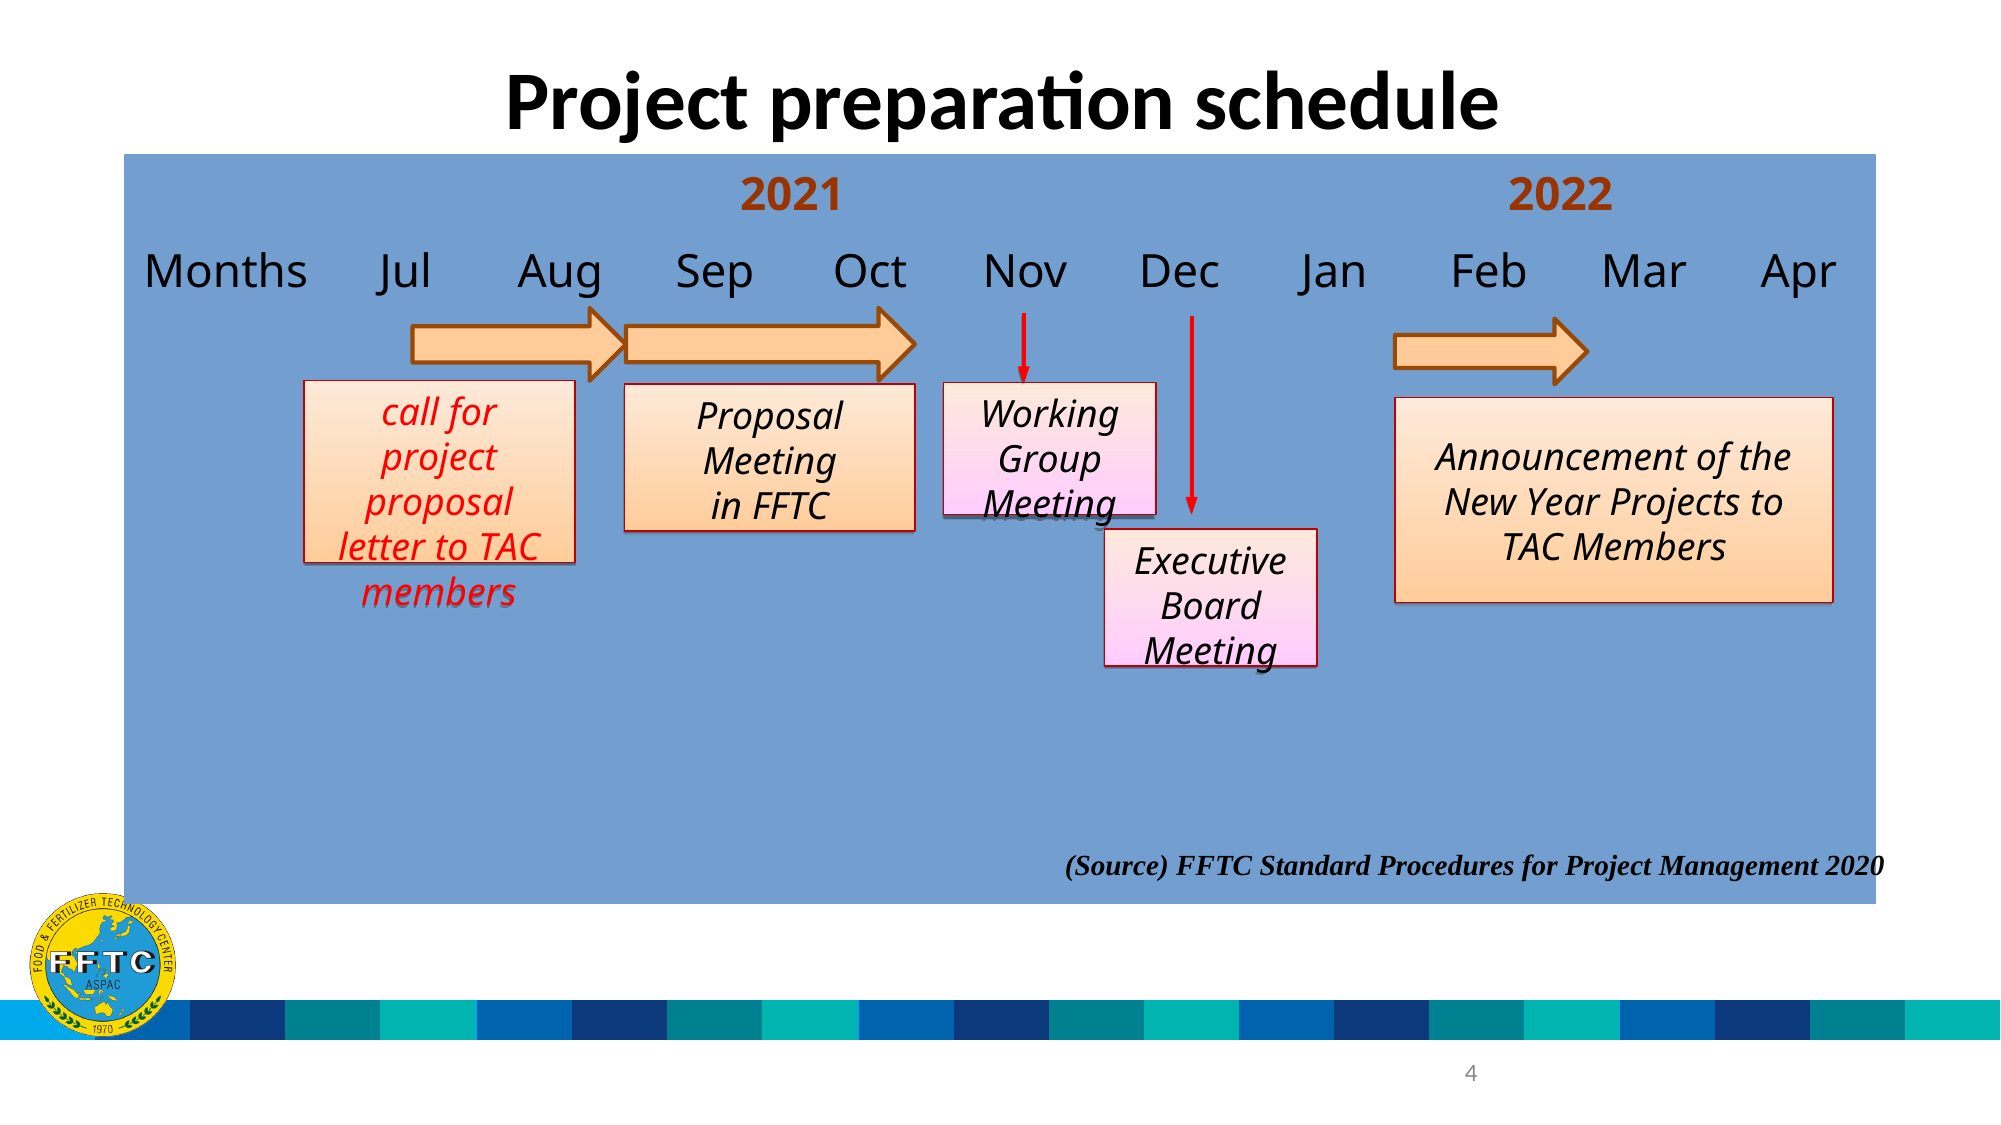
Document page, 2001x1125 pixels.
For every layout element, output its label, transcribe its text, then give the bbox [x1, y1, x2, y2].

table_header [124, 154, 328, 231]
table_cell [328, 317, 483, 380]
table_cell [1257, 317, 1412, 839]
table_cell [1257, 889, 1412, 904]
text_box [412, 307, 915, 381]
table_cell [1721, 889, 1876, 904]
text_box Project preparation schedule [200, 39, 1807, 154]
text_box 4 [1449, 1039, 1900, 1111]
text_box [1394, 318, 1588, 385]
table_cell [1025, 317, 1102, 383]
table_cell [1102, 515, 1108, 523]
table_header 2022 [1257, 154, 1876, 231]
text_box (Source) FFTC Standard Procedures for Project Management 2020 [1050, 839, 1915, 889]
table_cell Sep [638, 231, 793, 317]
table_cell Mar [1567, 231, 1721, 317]
table_cell [1412, 368, 1567, 398]
text_box call for project proposal letter to TAC members [304, 380, 575, 563]
table_cell [1721, 317, 1876, 839]
table_cell [638, 317, 793, 325]
table_cell Months [124, 231, 328, 317]
text_box Announcement of the New Year Projects to TAC Members [1395, 398, 1833, 602]
table_cell [1102, 317, 1257, 839]
table_cell [947, 317, 1020, 383]
table_cell [1102, 889, 1257, 904]
table_cell [1567, 317, 1721, 398]
table_cell Dec [1102, 231, 1257, 317]
table_cell [1257, 666, 1268, 670]
table_cell [638, 531, 793, 904]
table_cell [1567, 602, 1721, 839]
table_cell [1412, 317, 1567, 335]
text_box Executive Board Meeting [1104, 529, 1317, 666]
table_header 2021 [328, 154, 1257, 231]
table_cell Nov [947, 231, 1102, 317]
table_cell Feb [1412, 231, 1567, 317]
table_cell [600, 317, 638, 342]
table_cell [638, 363, 793, 384]
table_cell [1412, 602, 1567, 839]
table_cell [473, 587, 481, 594]
table_cell Aug [483, 231, 638, 317]
table_cell [947, 515, 1102, 904]
table_cell [483, 347, 638, 904]
table_cell Jan [1257, 231, 1412, 317]
table_cell [1567, 889, 1721, 904]
text_box Working Group Meeting [944, 383, 1156, 515]
table_cell [793, 317, 947, 904]
table_cell [328, 563, 483, 904]
text_box Proposal Meeting in FFTC [625, 384, 915, 531]
table_cell [483, 317, 589, 326]
table_cell Jul [328, 231, 483, 317]
table_cell [793, 317, 878, 325]
table_cell Oct [793, 231, 947, 317]
table_cell Apr [1721, 231, 1876, 317]
table_cell [124, 317, 328, 904]
table_cell [1412, 889, 1567, 904]
